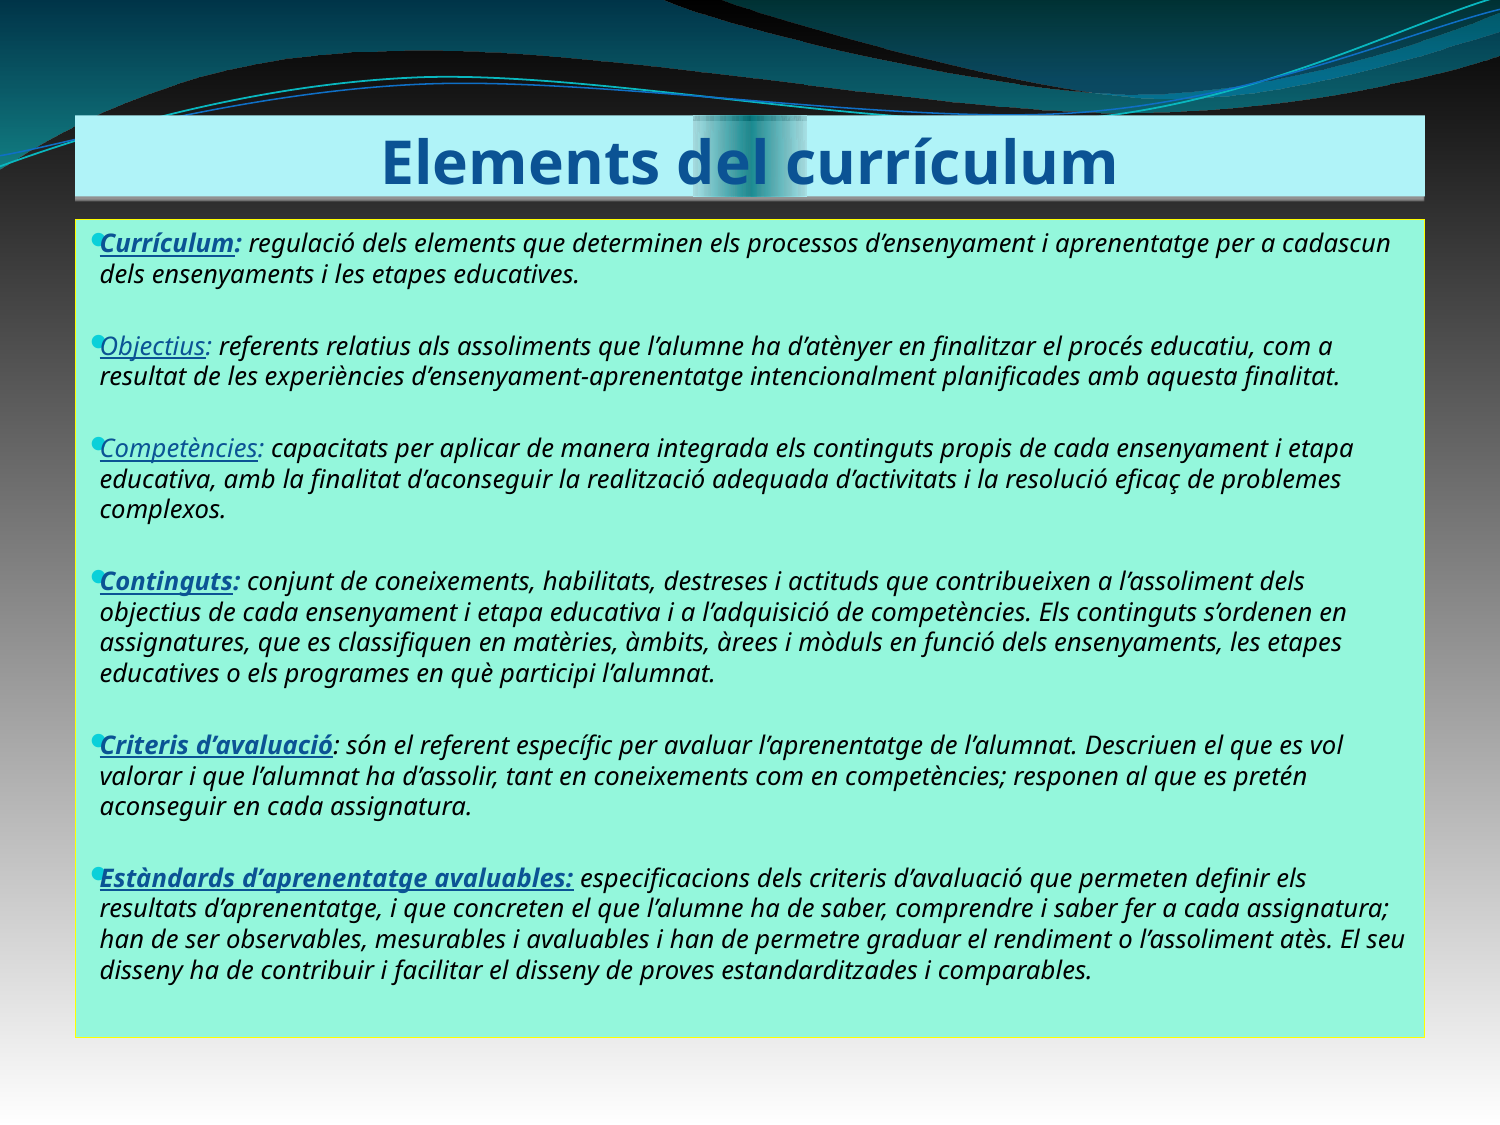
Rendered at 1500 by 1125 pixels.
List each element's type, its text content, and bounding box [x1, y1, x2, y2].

list Currículum: regulació dels elements que determinen els processos d’ensenyament i aprenentatge per a cadascun dels ensenyaments i les etapes educatives. Objectius: referents relatius als assoliments que l’alumne ha d’atènyer en finalitzar el procés educatiu, com a resultat de les experiències d’ensenyament-aprenentatge intencionalment planificades amb aquesta finalitat. Competències: capacitats per aplicar de manera integrada els continguts propis de cada ensenyament i etapa educativa, amb la finalitat d’aconseguir la realització adequada d’activitats i la resolució eficaç de problemes complexos. Continguts: conjunt de coneixements, habilitats, destreses i actituds que contribueixen a l’assoliment dels objectius de cada ensenyament i etapa educativa i a l’adquisició de competències. Els continguts s’ordenen en assignatures, que es classifiquen en matèries, àmbits, àrees i mòduls en funció dels ensenyaments, les etapes educatives o els programes en què participi l’alumnat. Criteris d’avaluació: són el referent específic per avaluar l’aprenentatge de l’alumnat. Descriuen el que es vol valorar i que l’alumnat ha d’assolir, tant en coneixements com en competències; responen al que es pretén aconseguir en cada assignatura. Estàndards d’aprenentatge avaluables: especificacions dels criteris d’avaluació que permeten definir els resultats d’aprenentatge, i que concreten el que l’alumne ha de saber, comprendre i saber fer a cada assignatura; han de ser observables, mesurables i avaluables i han de permetre graduar el rendiment o l’assoliment atès. El seu disseny ha de contribuir i facilitar el disseny de proves estandarditzades i comparables. [75, 219, 1425, 1038]
title Elements del currículum [75, 115, 1425, 197]
